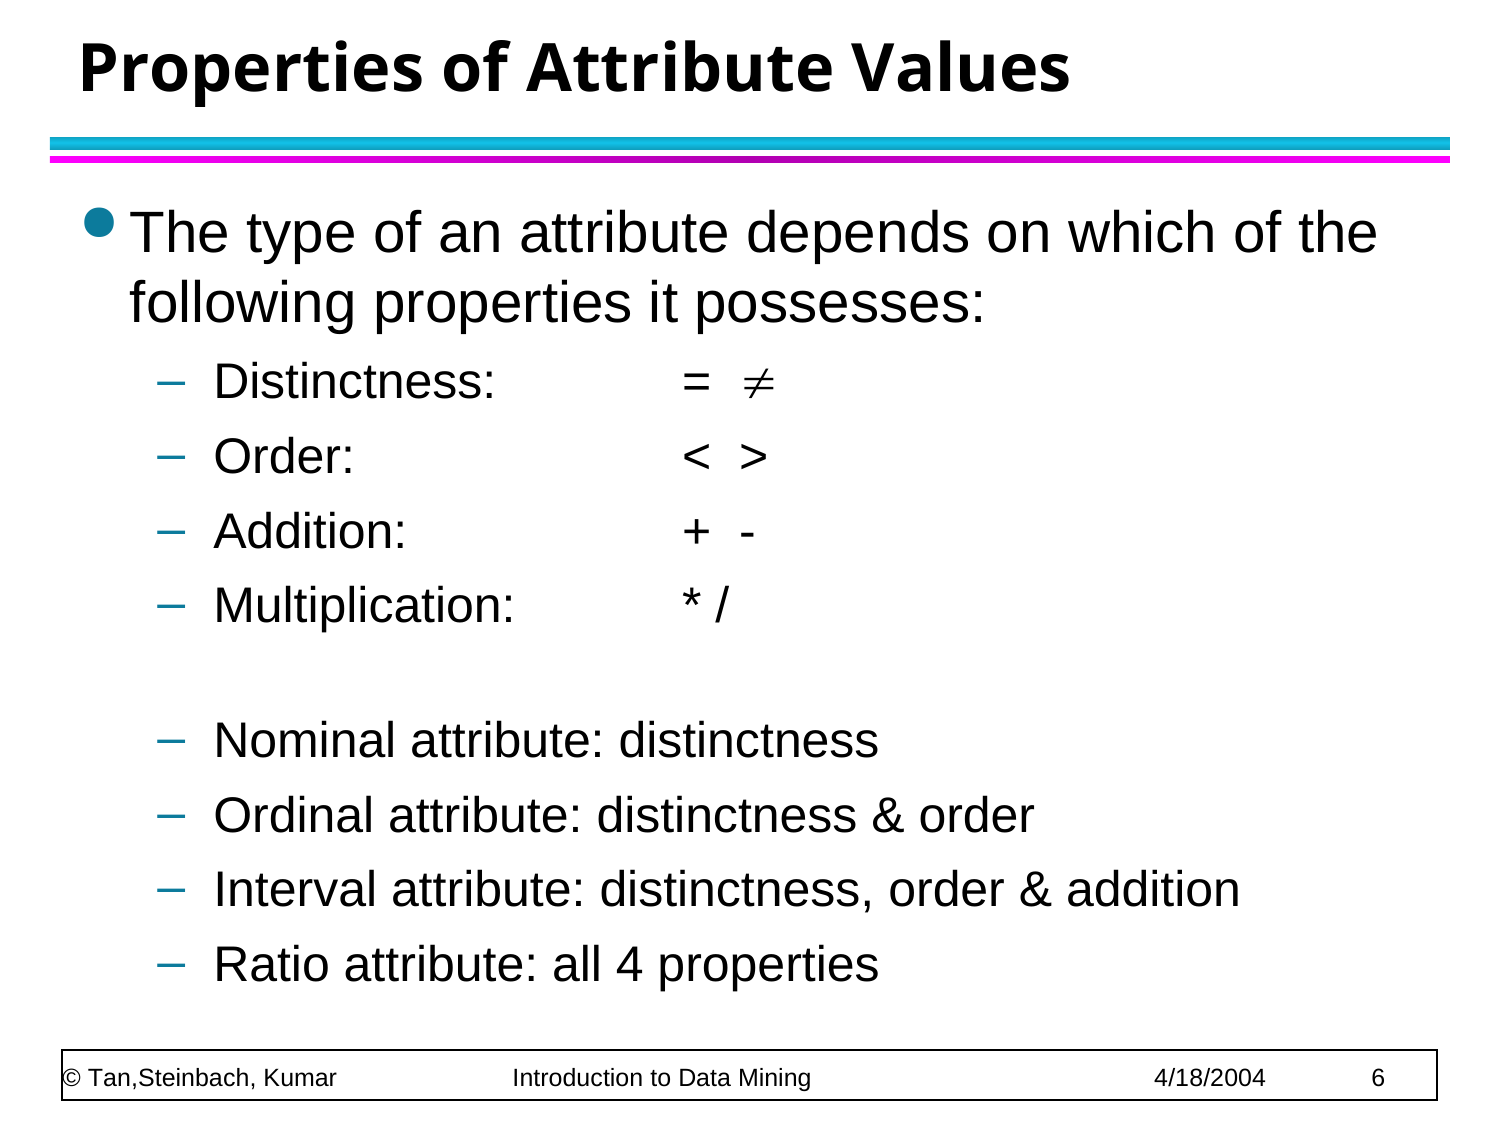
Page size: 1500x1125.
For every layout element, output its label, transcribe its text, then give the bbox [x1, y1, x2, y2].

title Properties of Attribute Values [62, 22, 1421, 113]
list The type of an attribute depends on which of the following properties it possesses: Distinctness: =  Order: < > Addition: + - Multiplication: * / Nominal attribute: distinctness Ordinal attribute: distinctness & order Interval attribute: distinctness, order & addition Ratio attribute: all 4 properties [67, 187, 1432, 1038]
